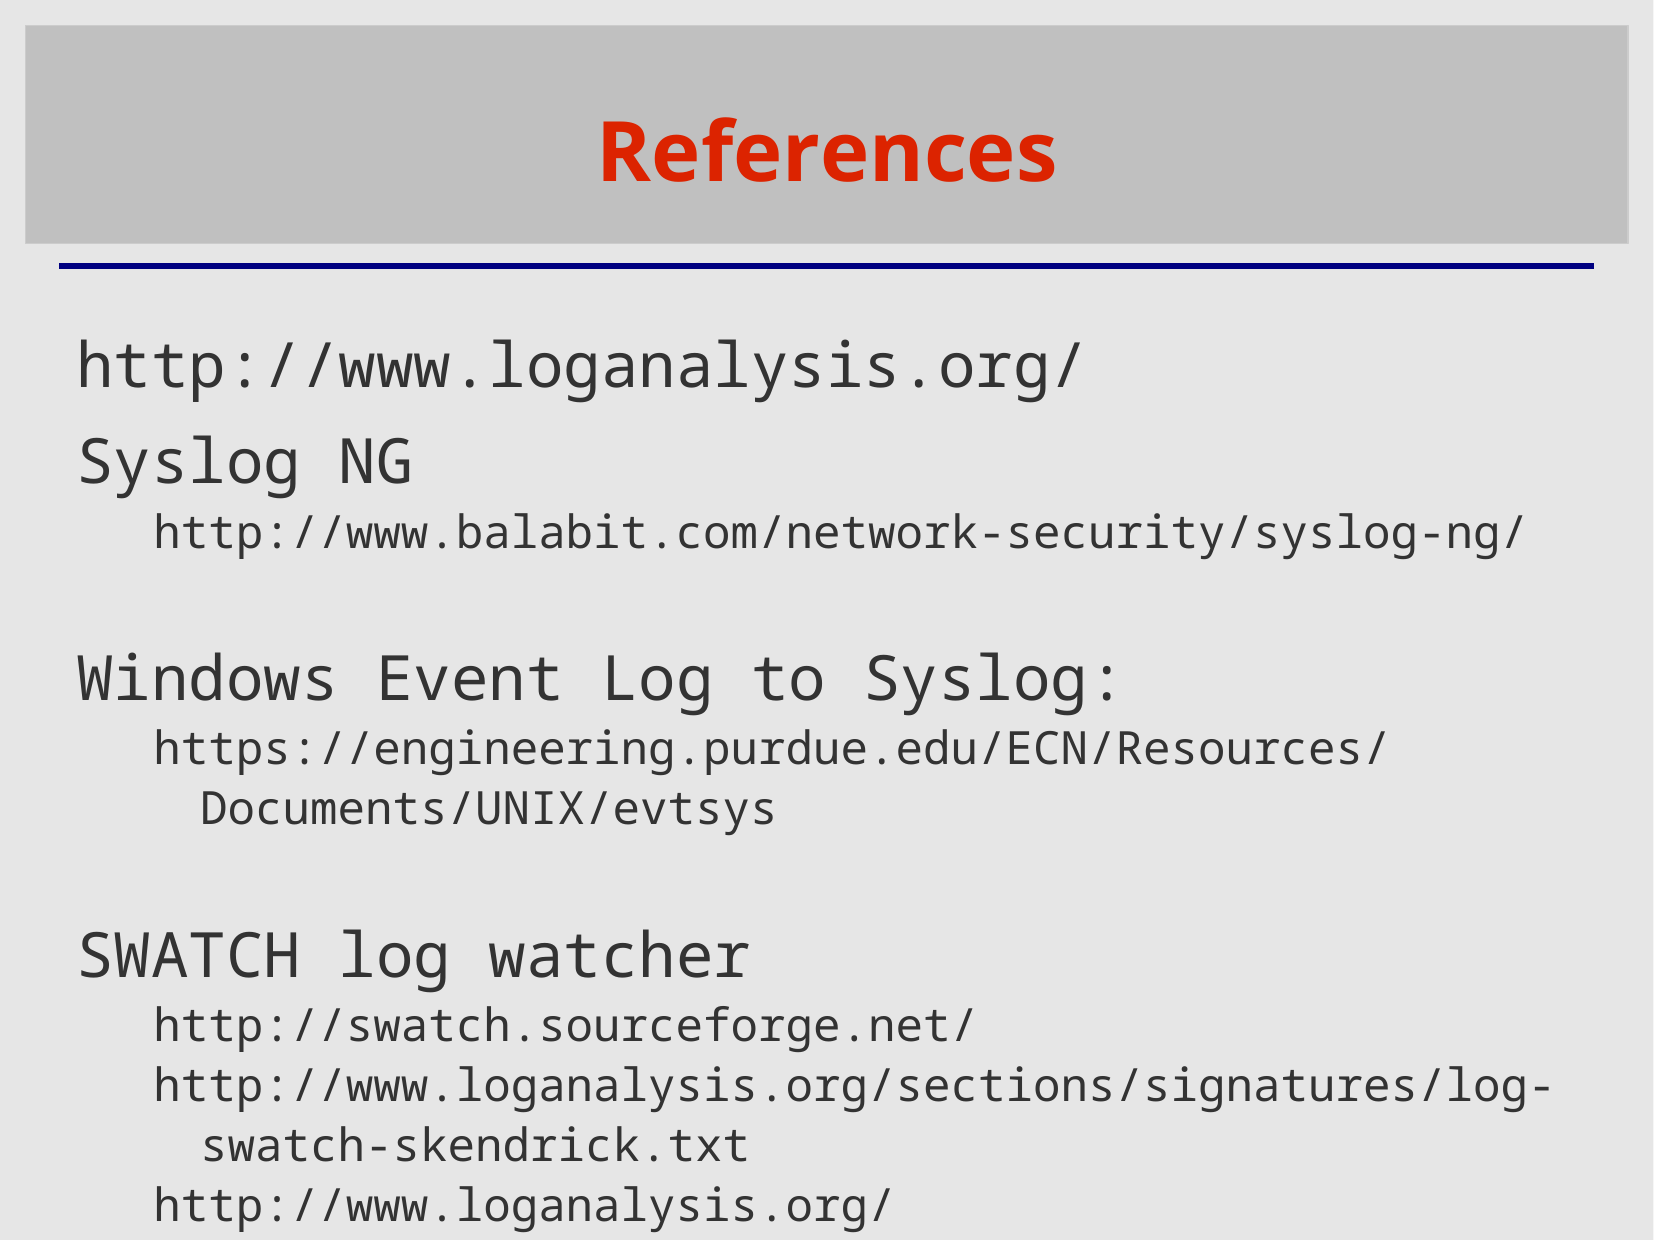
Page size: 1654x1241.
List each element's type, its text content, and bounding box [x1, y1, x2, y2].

list http://www.loganalysis.org/ Syslog NG http://www.balabit.com/network-security/syslog-ng/ Windows Event Log to Syslog: https://engineering.purdue.edu/ECN/Resources/Documents/UNIX/evtsys SWATCH log watcher http://swatch.sourceforge.net/ http://www.loganalysis.org/sections/signatures/log-swatch-skendrick.txt http://www.loganalysis.org/ http://sourceforge.net/docman/display_doc.php?docid=5332&group_id=25401 [59, 322, 1594, 1188]
title References [121, 46, 1534, 253]
